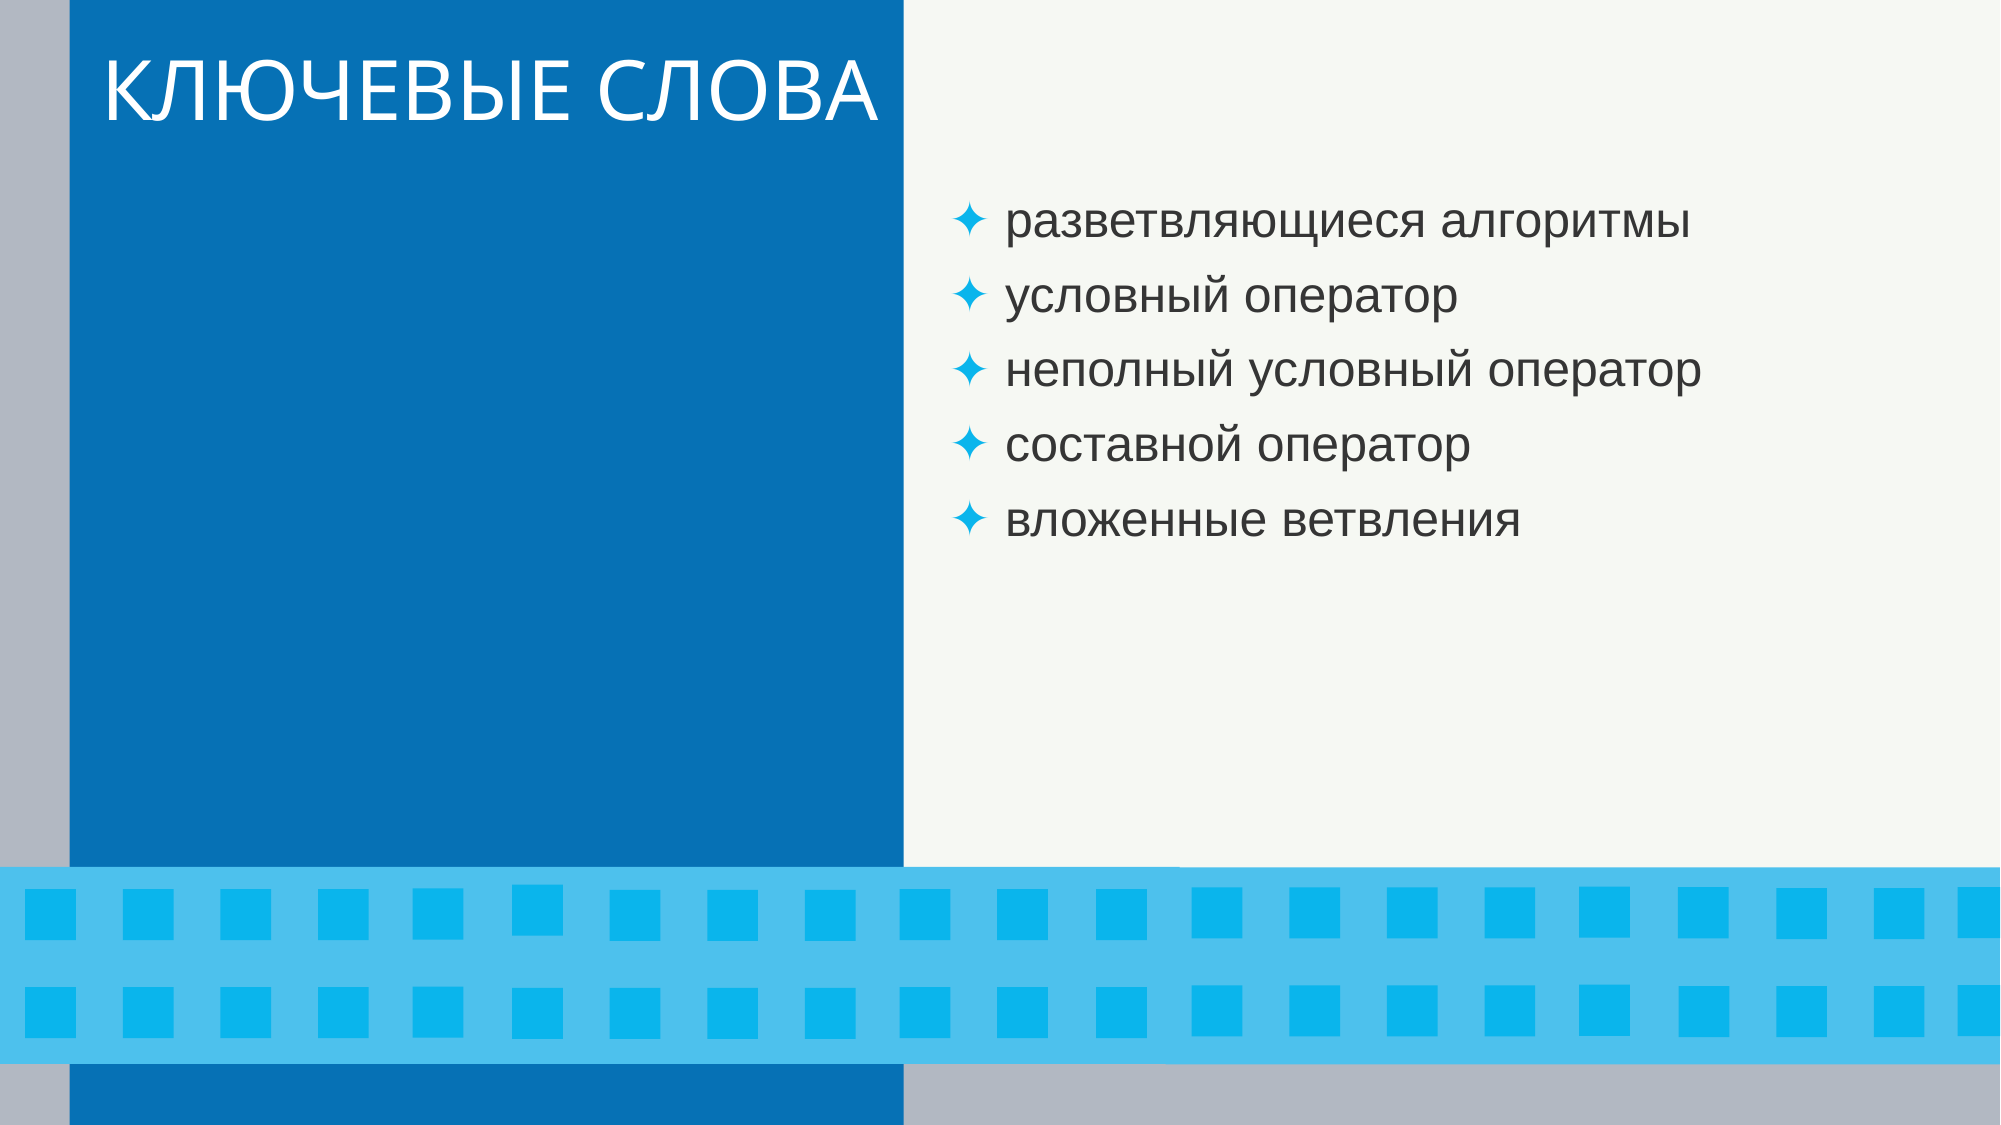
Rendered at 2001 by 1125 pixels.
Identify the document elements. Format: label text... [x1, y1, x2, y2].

title КЛЮЧЕВЫЕ СЛОВА [86, 0, 904, 147]
subtitle разветвляющиеся алгоритмы условный оператор неполный условный оператор составной оператор вложенные ветвления [933, 186, 1931, 806]
